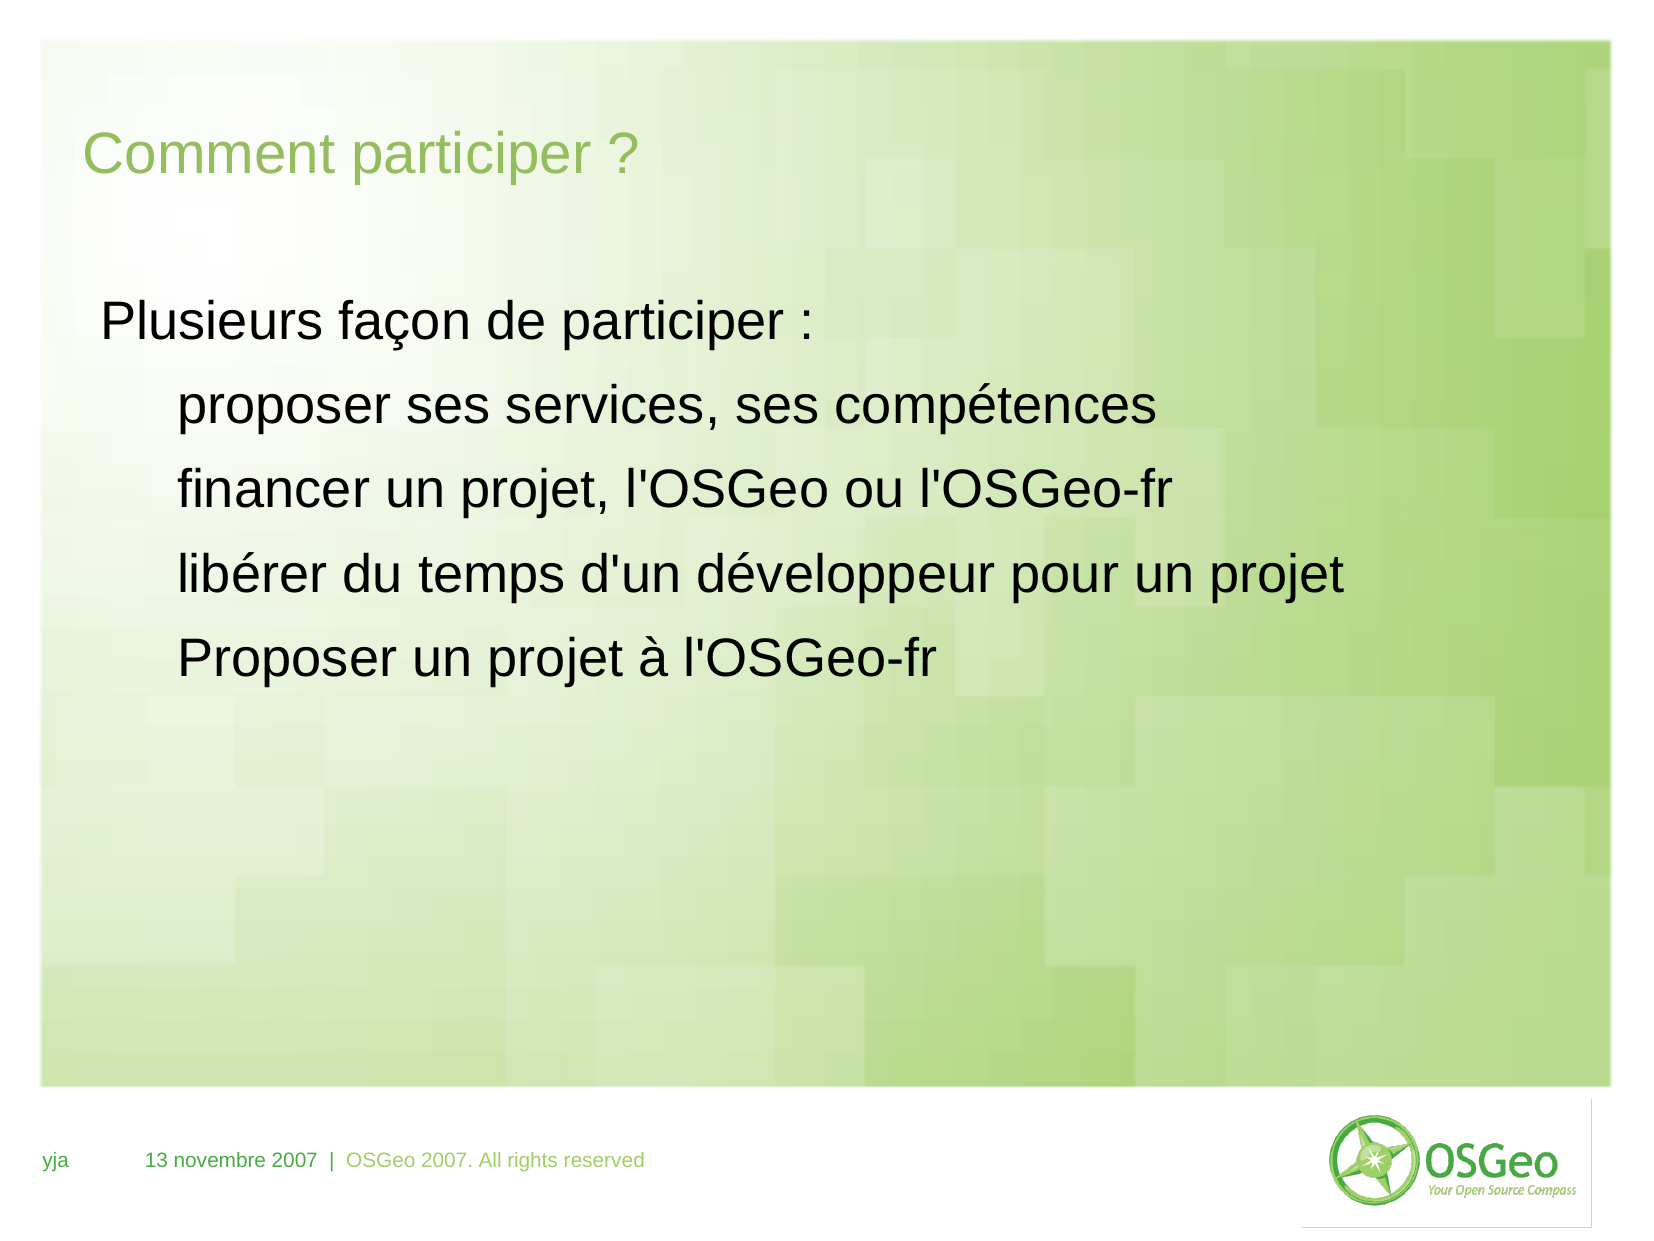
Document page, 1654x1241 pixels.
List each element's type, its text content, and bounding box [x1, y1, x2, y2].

list Plusieurs façon de participer : proposer ses services, ses compétences financer un projet, l'OSGeo ou l'OSGeo-fr libérer du temps d'un développeur pour un projet Proposer un projet à l'OSGeo-fr [82, 290, 1571, 1109]
picture [0, 1, 1654, 1239]
title Comment participer ? [82, 49, 1571, 257]
